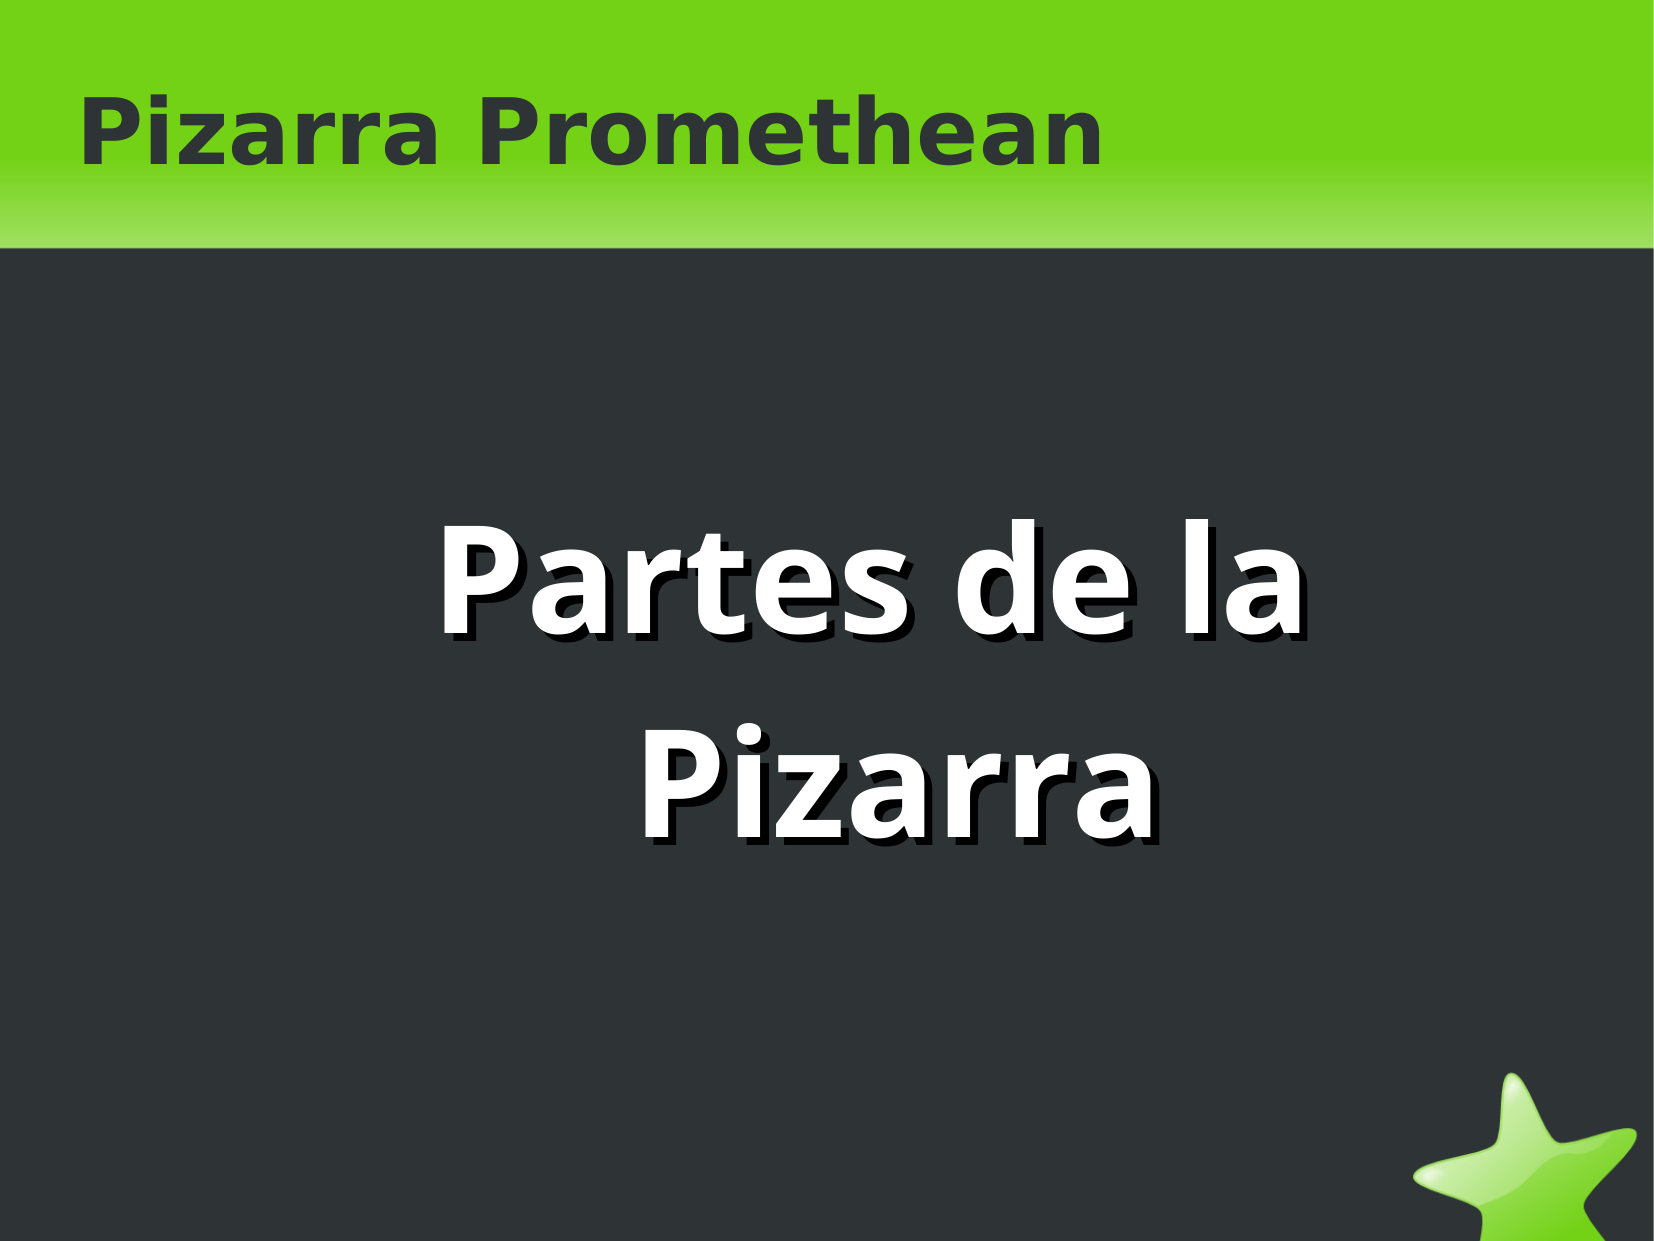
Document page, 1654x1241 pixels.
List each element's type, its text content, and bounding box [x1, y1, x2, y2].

picture [0, 0, 1654, 1241]
list Partes de la Pizarra [82, 290, 1571, 1094]
title Pizarra Promethean [76, 36, 1565, 229]
